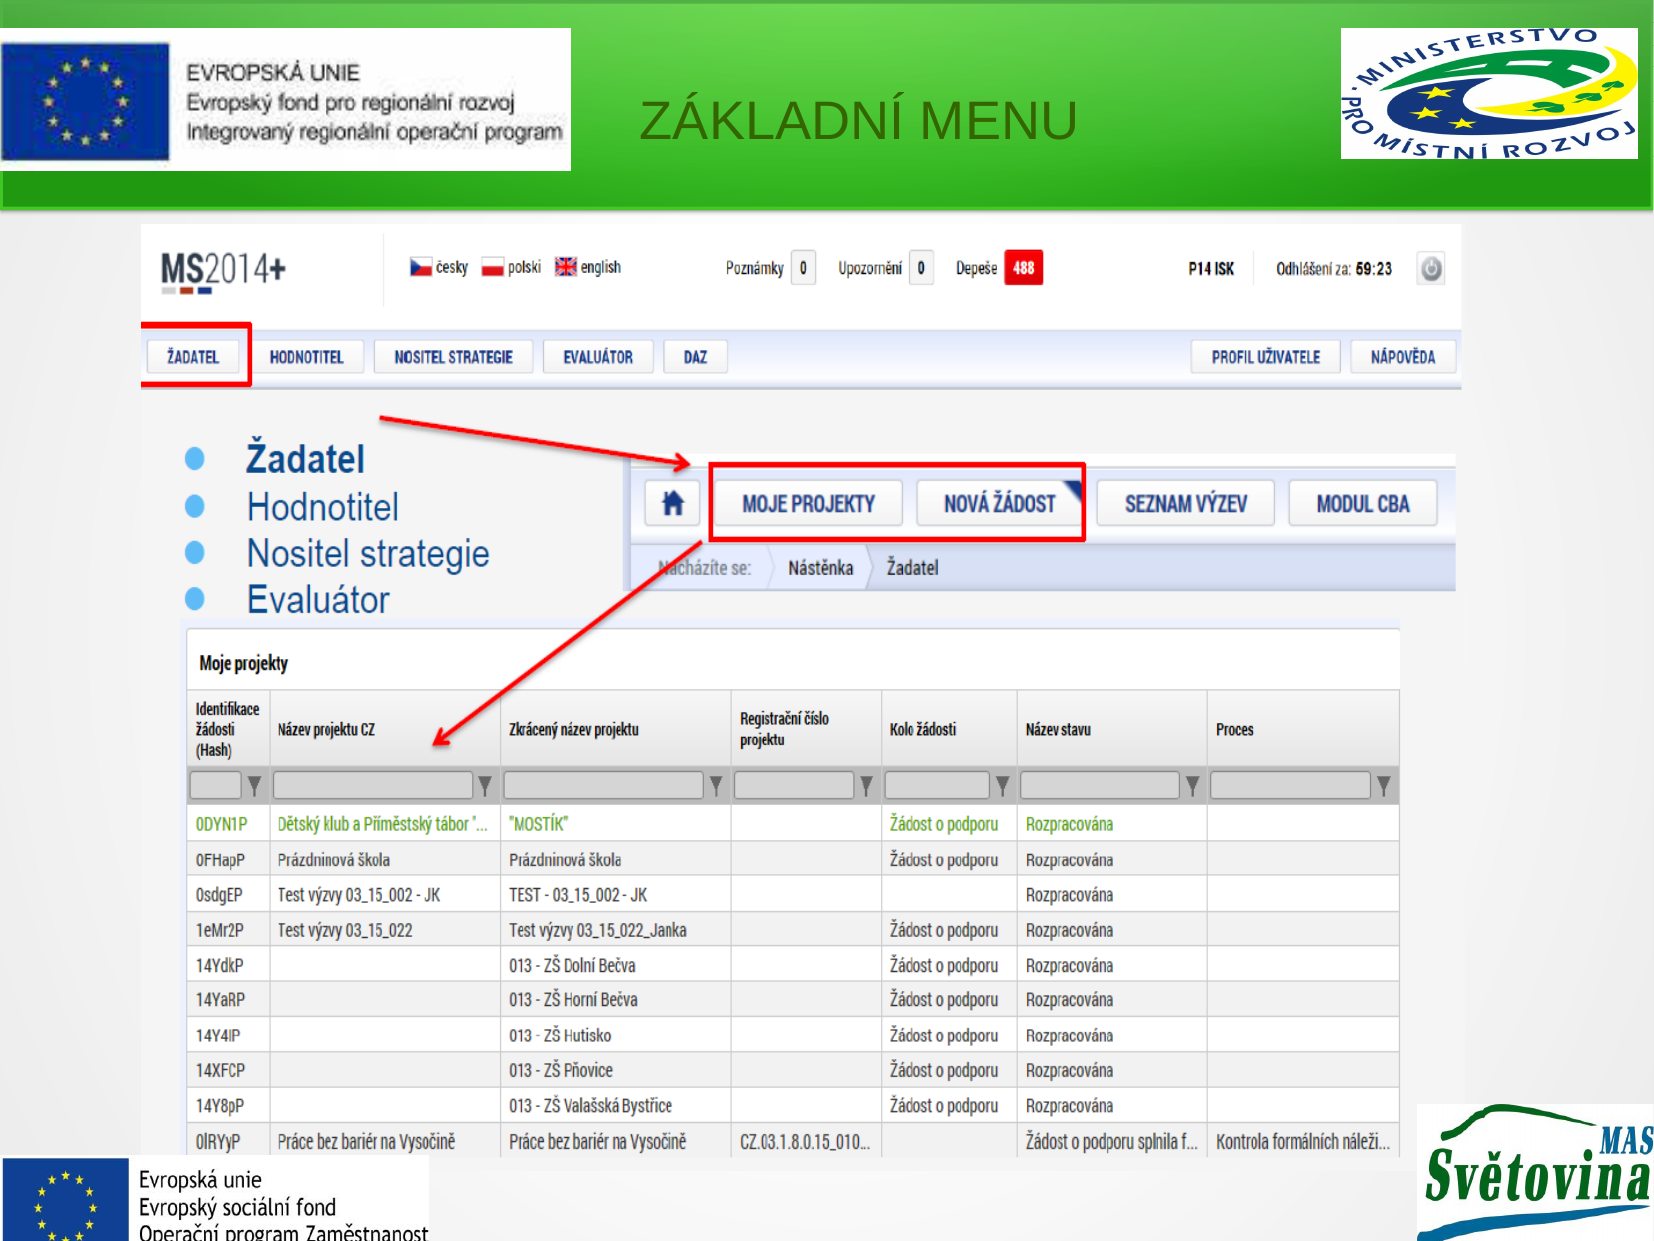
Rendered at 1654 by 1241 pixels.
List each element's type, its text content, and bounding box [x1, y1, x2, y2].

picture [0, 28, 571, 171]
picture [0, 224, 1654, 1241]
picture [1341, 28, 1638, 159]
title ZÁKLADNÍ MENU [571, 85, 1150, 151]
